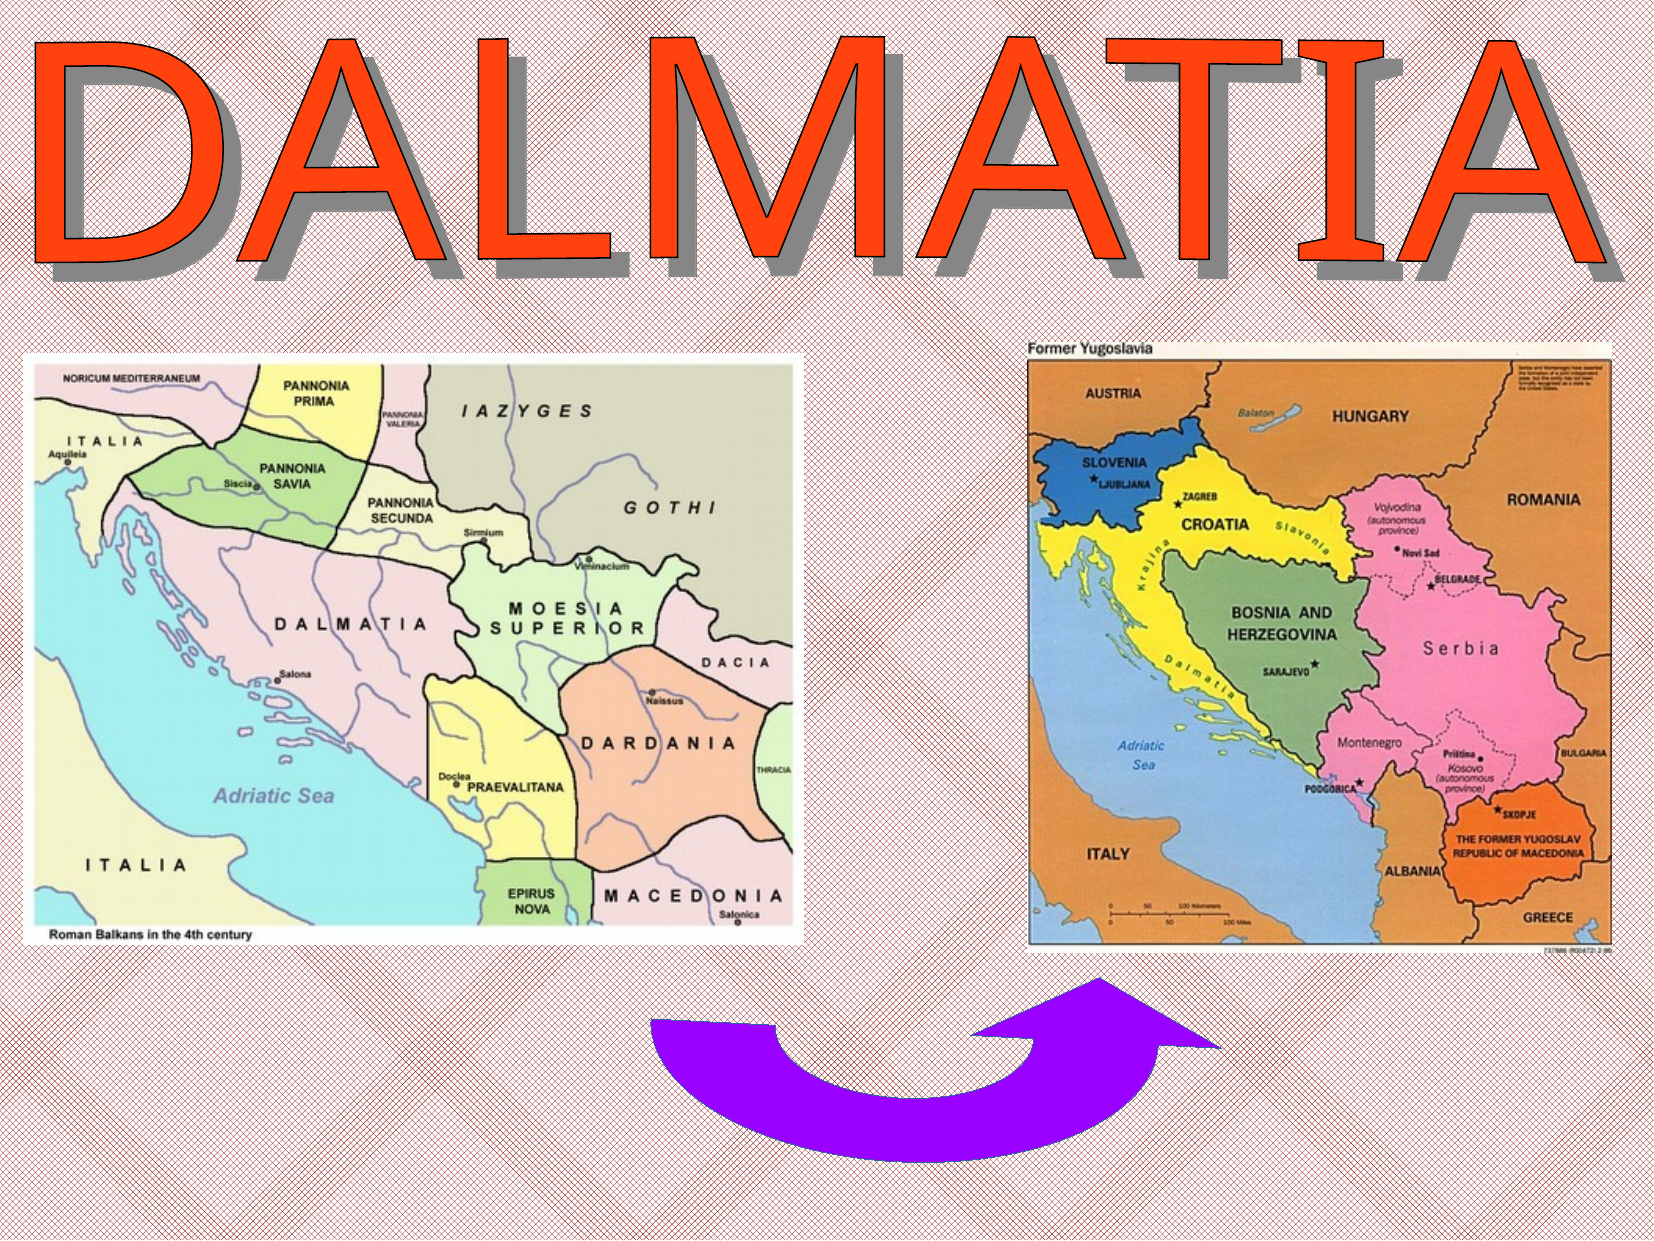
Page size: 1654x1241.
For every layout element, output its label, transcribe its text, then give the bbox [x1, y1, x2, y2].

text_box DALMATIA [1106, 38, 1282, 260]
text_box DALMATIA [916, 36, 1126, 259]
text_box DALMATIA [35, 42, 224, 263]
text_box DALMATIA [650, 36, 885, 258]
text_box DALMATIA [1298, 40, 1384, 261]
text_box DALMATIA [478, 38, 611, 260]
picture [23, 353, 804, 945]
text_box DALMATIA [236, 39, 447, 261]
text_box DALMATIA [1396, 40, 1607, 263]
picture [1027, 342, 1612, 953]
text_box [650, 977, 1222, 1163]
